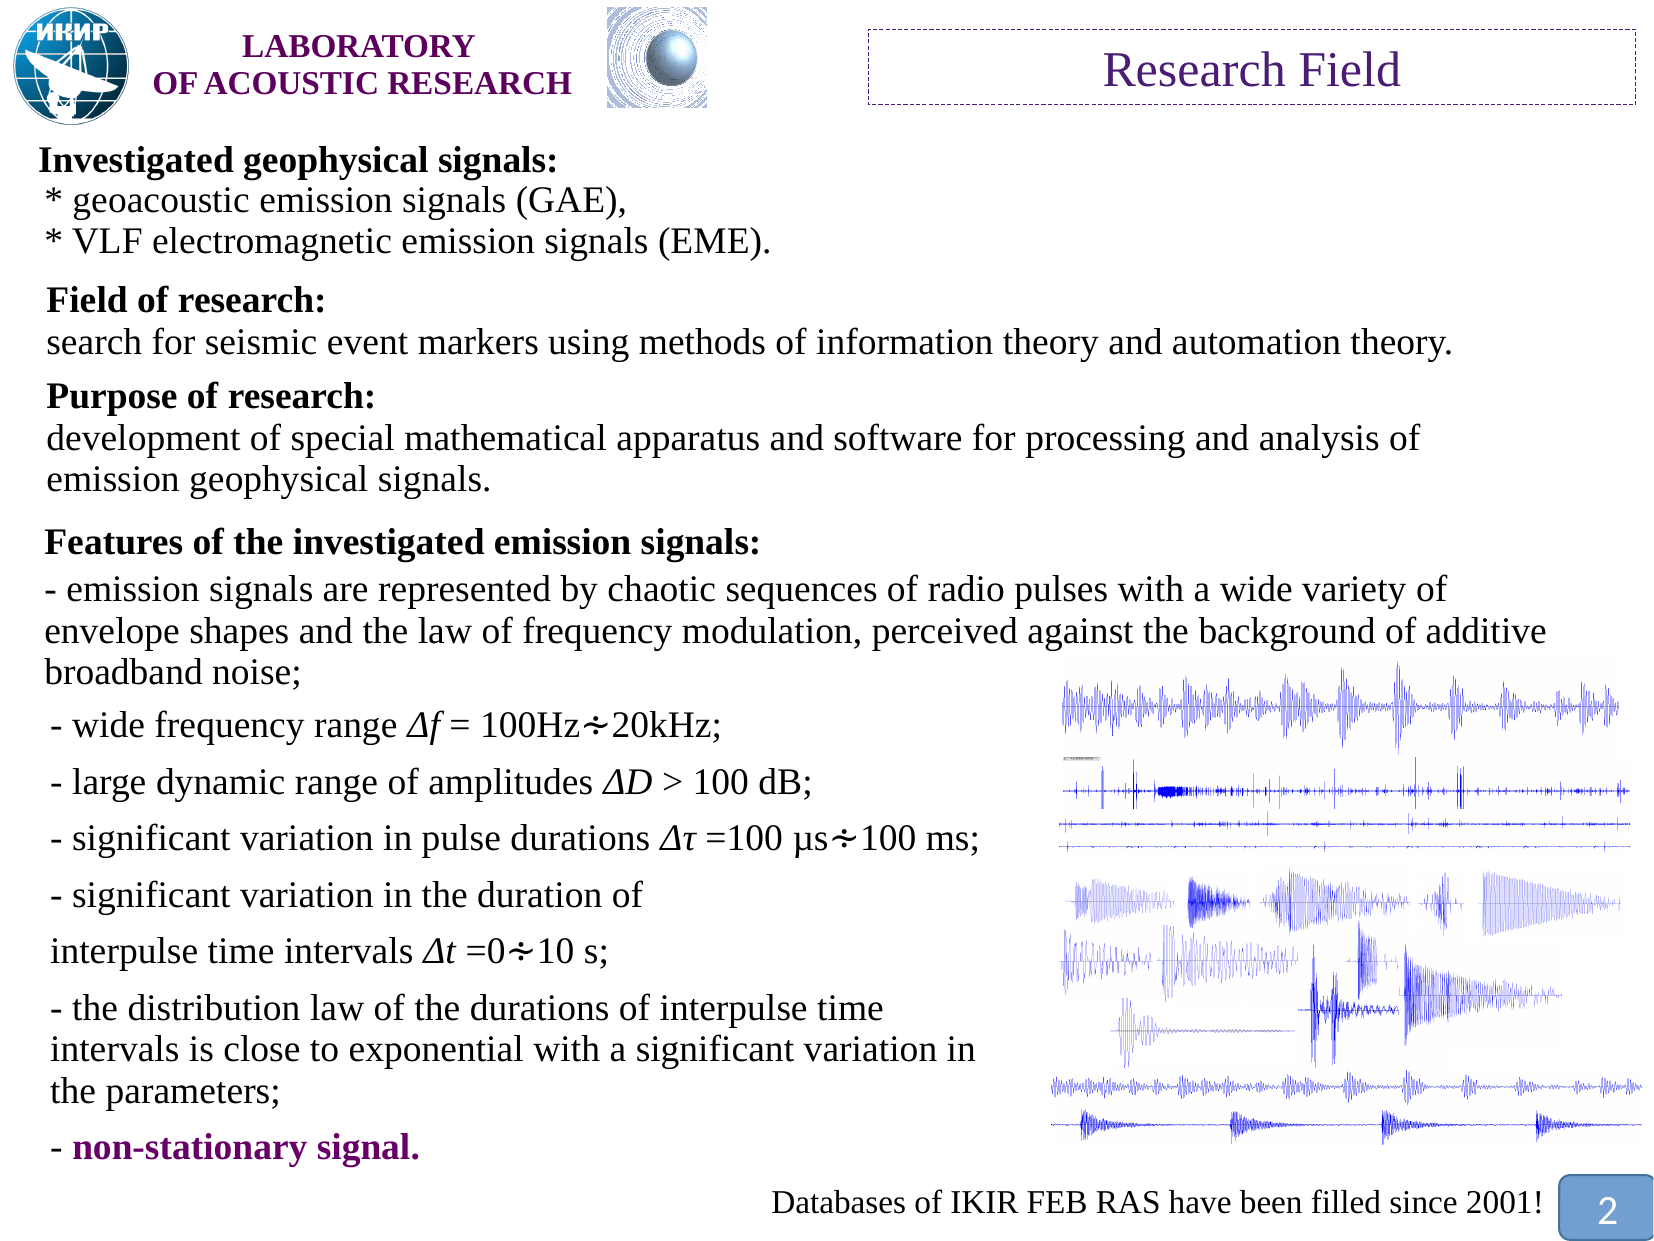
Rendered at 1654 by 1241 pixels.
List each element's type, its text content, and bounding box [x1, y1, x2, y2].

text_box - wide frequency range Δf = 100Hz∻20kHz; - large dynamic range of amplitudes ΔD > 100 dB; - significant variation in pulse durations Δτ =100 µs∻100 ms; - significant variation in the duration of interpulse time intervals Δt =0∻10 s; - the distribution law of the durations of interpulse time intervals is close to exponential with a significant variation in the parameters; - non-stationary signal. [35, 696, 1016, 1178]
text_box [673, 103, 682, 108]
picture [1062, 658, 1619, 756]
text_box Investigated geophysical signals: [23, 131, 1602, 194]
text_box [607, 101, 614, 108]
text_box Purpose of research: development of special mathematical apparatus and software for processing and analysis of emission geophysical signals. [31, 367, 1556, 508]
text_box * geoacoustic emission signals (GAE), * VLF electromagnetic emission signals (EME). [29, 194, 824, 272]
text_box [643, 104, 657, 108]
text_box Databases of IKIR FEB RAS have been filled since 2001! [608, 1176, 1561, 1229]
text_box [661, 17, 675, 22]
text_box [607, 7, 670, 108]
picture [0, 0, 142, 134]
text_box [629, 18, 707, 108]
text_box - emission signals are represented by chaotic sequences of radio pulses with a wide variety of envelope shapes and the law of frequency modulation, perceived against the background of additive broadband noise; [29, 561, 1607, 702]
text_box [683, 7, 707, 28]
picture [1478, 869, 1621, 937]
text_box 2 [1559, 1175, 1654, 1240]
picture [1051, 865, 1642, 1146]
text_box Features of the investigated emission signals: [29, 513, 922, 561]
text_box Field of research: search for seismic event markers using methods of information theory and automation theory. [31, 272, 1502, 371]
text_box Research Field [868, 29, 1636, 105]
picture [1059, 757, 1630, 838]
text_box [626, 95, 642, 105]
picture [1059, 840, 1630, 854]
text_box LABORATORY OF ACOUSTIC RESEARCH [122, 20, 603, 109]
